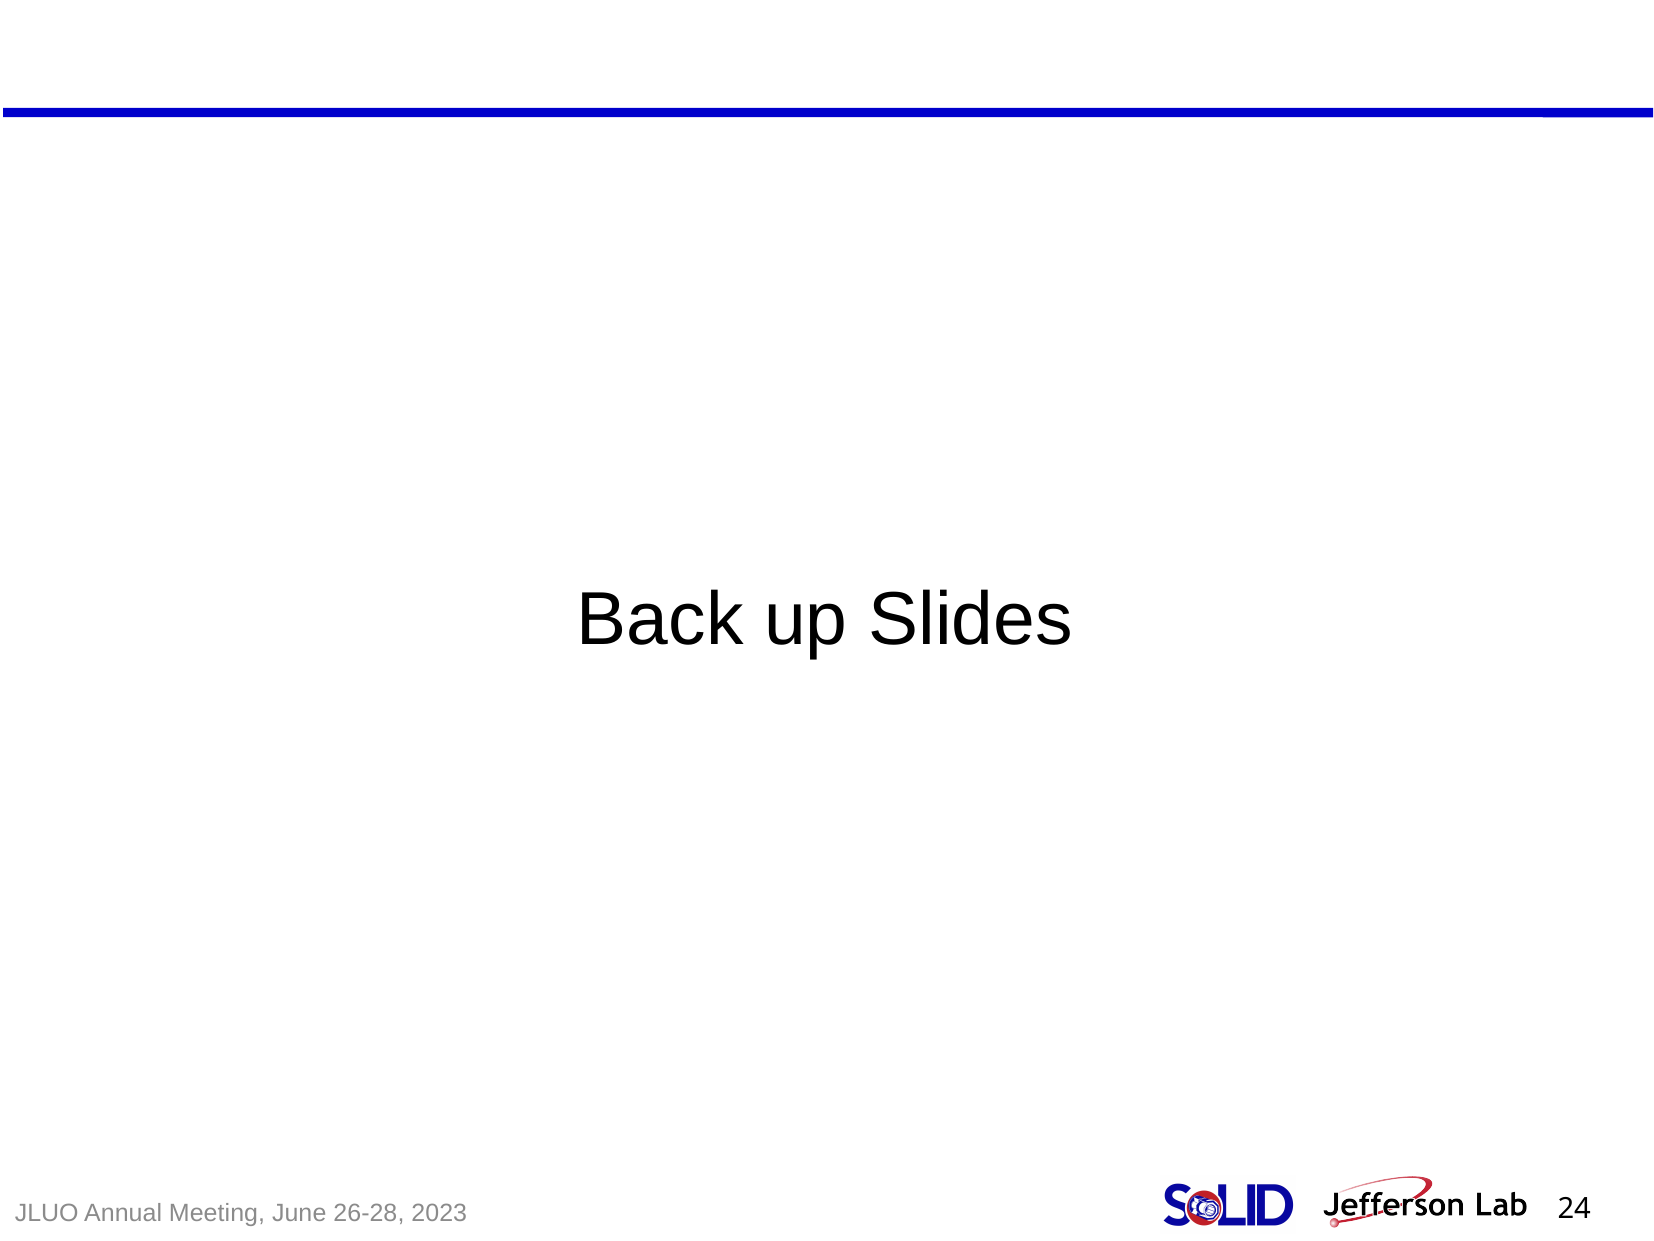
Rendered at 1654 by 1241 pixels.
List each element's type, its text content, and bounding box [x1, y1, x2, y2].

picture [1321, 1168, 1540, 1239]
picture [1160, 1175, 1296, 1234]
text_box Back up Slides [450, 562, 1200, 662]
